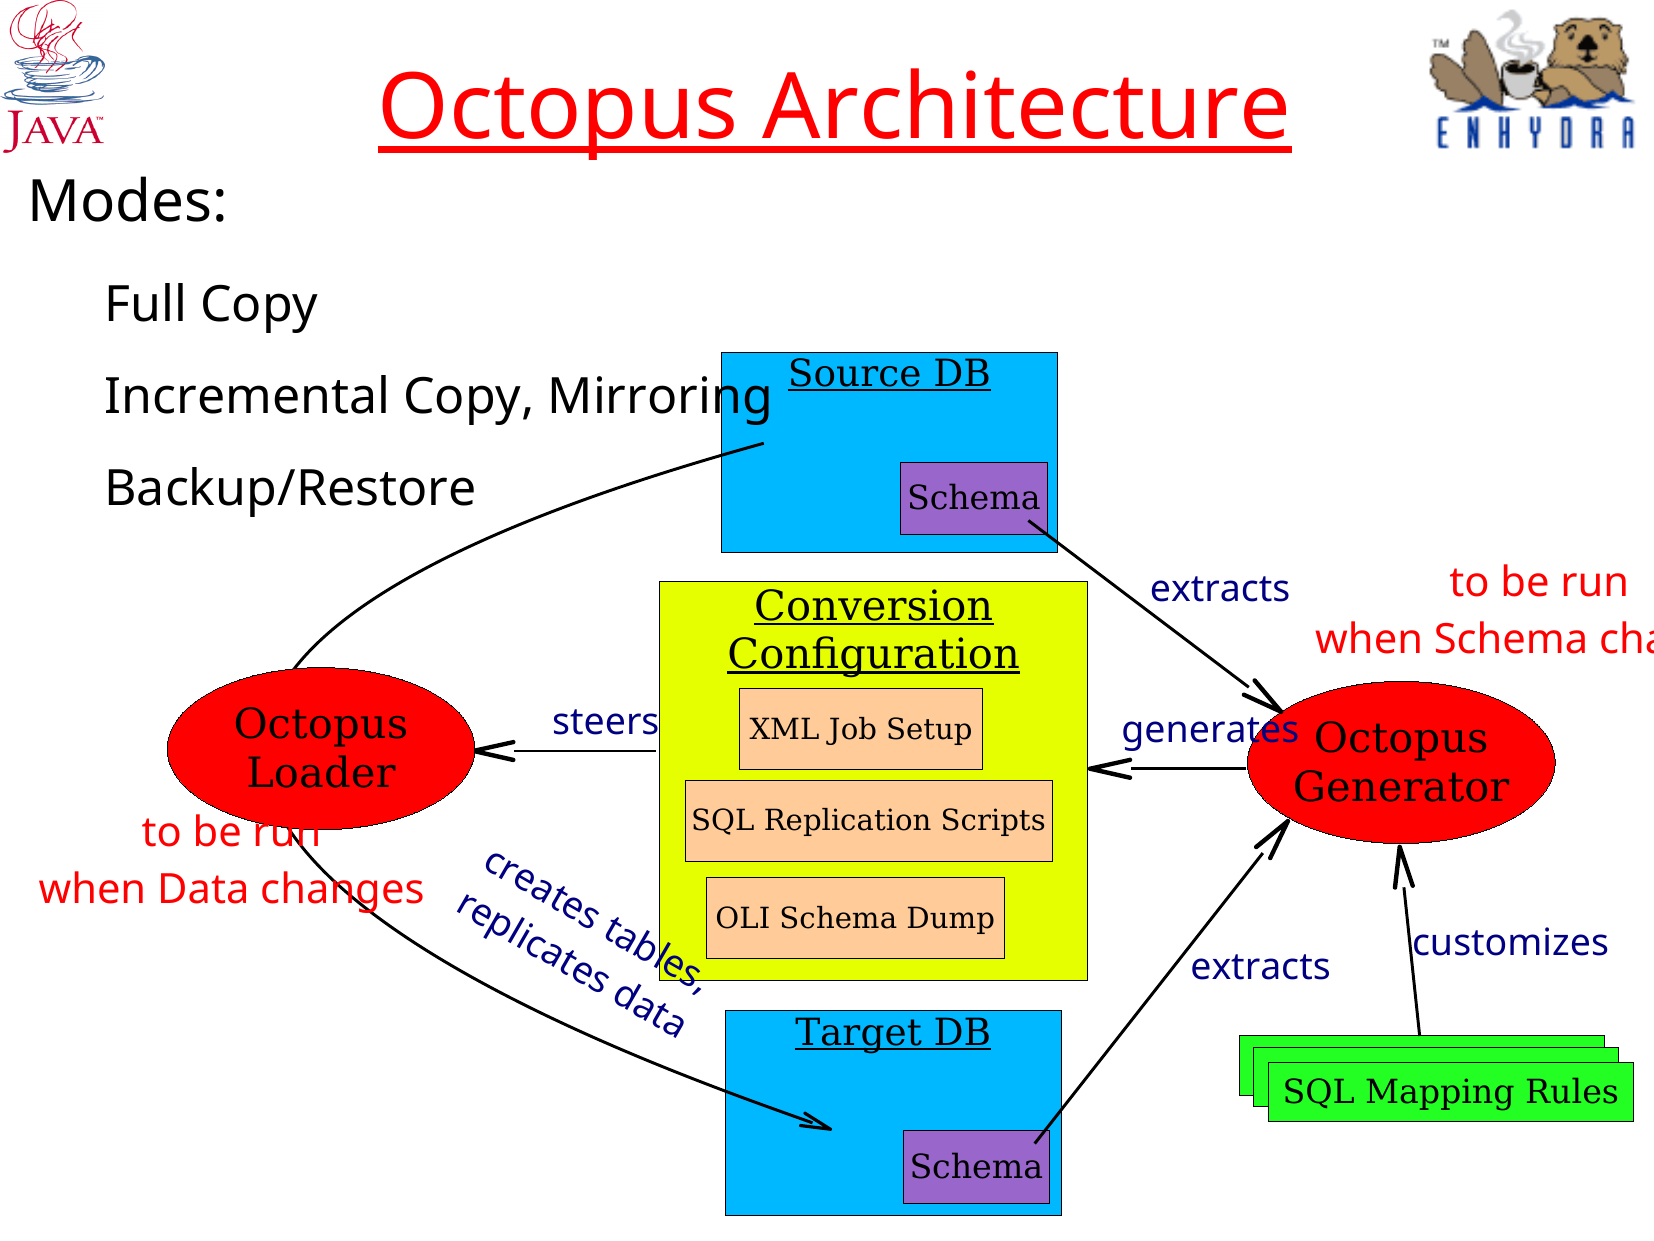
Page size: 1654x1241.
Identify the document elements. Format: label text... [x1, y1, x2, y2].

text_box extracts [1190, 939, 1313, 997]
text_box to be run when Data changes [38, 801, 329, 928]
text_box Conversion Configuration [659, 626, 1088, 981]
text_box to be run when Schema changes [1315, 552, 1638, 679]
text_box Octopus Loader [167, 667, 475, 830]
text_box XML Job Setup [739, 688, 983, 770]
text_box SQL Mapping Rules [1239, 1035, 1605, 1096]
text_box Schema [903, 1130, 1050, 1204]
text_box customizes [1412, 915, 1555, 973]
list Modes: Full Copy Incremental Copy, Mirroring Backup/Restore [10, 159, 1625, 626]
picture [0, 0, 105, 153]
text_box creates tables, replicates data [442, 831, 666, 1026]
picture [1420, 4, 1646, 159]
text_box generates [1121, 702, 1244, 760]
title Octopus Architecture [129, 0, 1542, 159]
text_box Octopus Generator [1247, 681, 1556, 844]
text_box Target DB [725, 1010, 1062, 1216]
text_box SQL Mapping Rules [1268, 1062, 1634, 1122]
text_box SQL Mapping Rules [1253, 1047, 1619, 1107]
text_box steers [552, 694, 632, 752]
text_box extracts [1150, 561, 1272, 619]
text_box OLI Schema Dump [706, 877, 1005, 959]
text_box SQL Replication Scripts [685, 780, 1053, 862]
